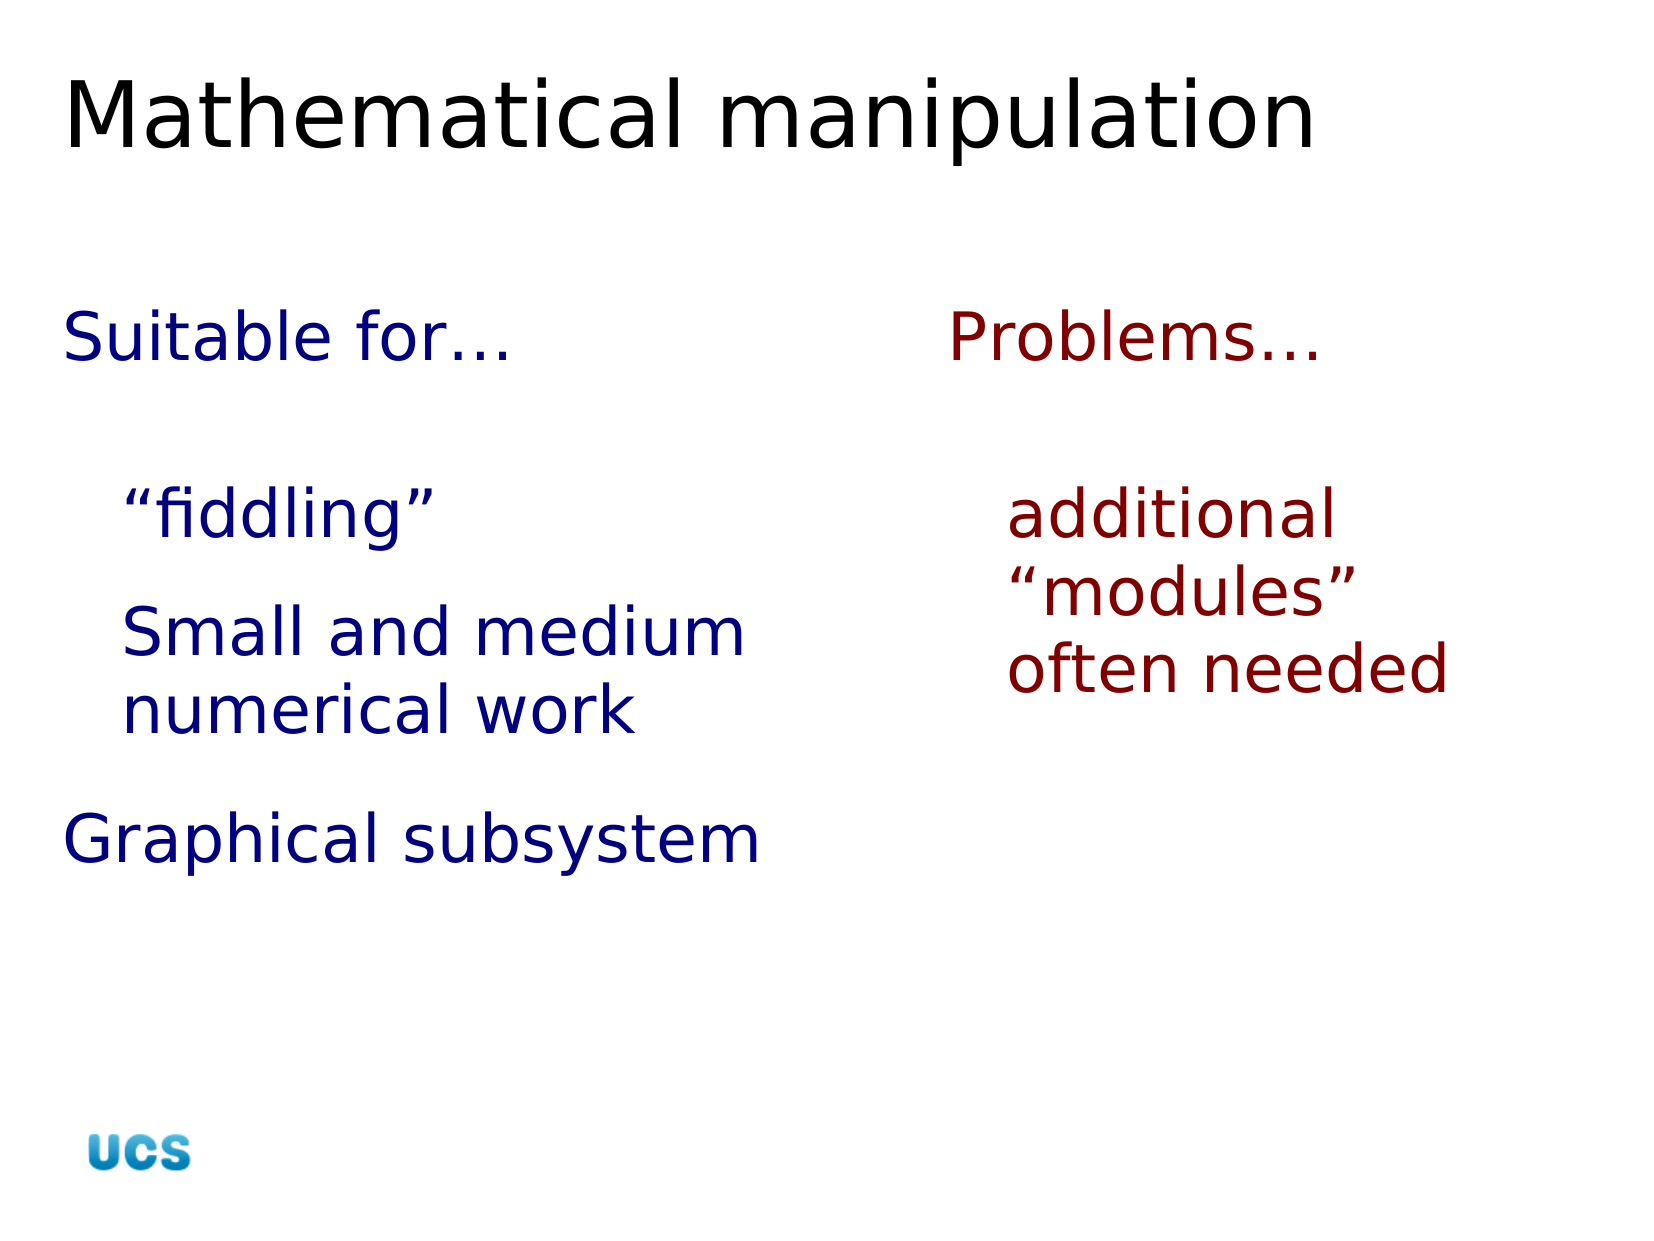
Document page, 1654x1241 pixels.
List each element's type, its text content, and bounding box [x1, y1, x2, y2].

text_box Mathematical manipulation [59, 59, 1324, 173]
text_box Small and medium numerical work [118, 590, 752, 753]
text_box “fiddling” [118, 472, 442, 557]
text_box Graphical subsystem [59, 797, 767, 881]
text_box Suitable for… [59, 295, 517, 380]
text_box additional “modules” often needed [1003, 472, 1455, 712]
picture [88, 1133, 191, 1172]
text_box Problems… [944, 295, 1328, 380]
